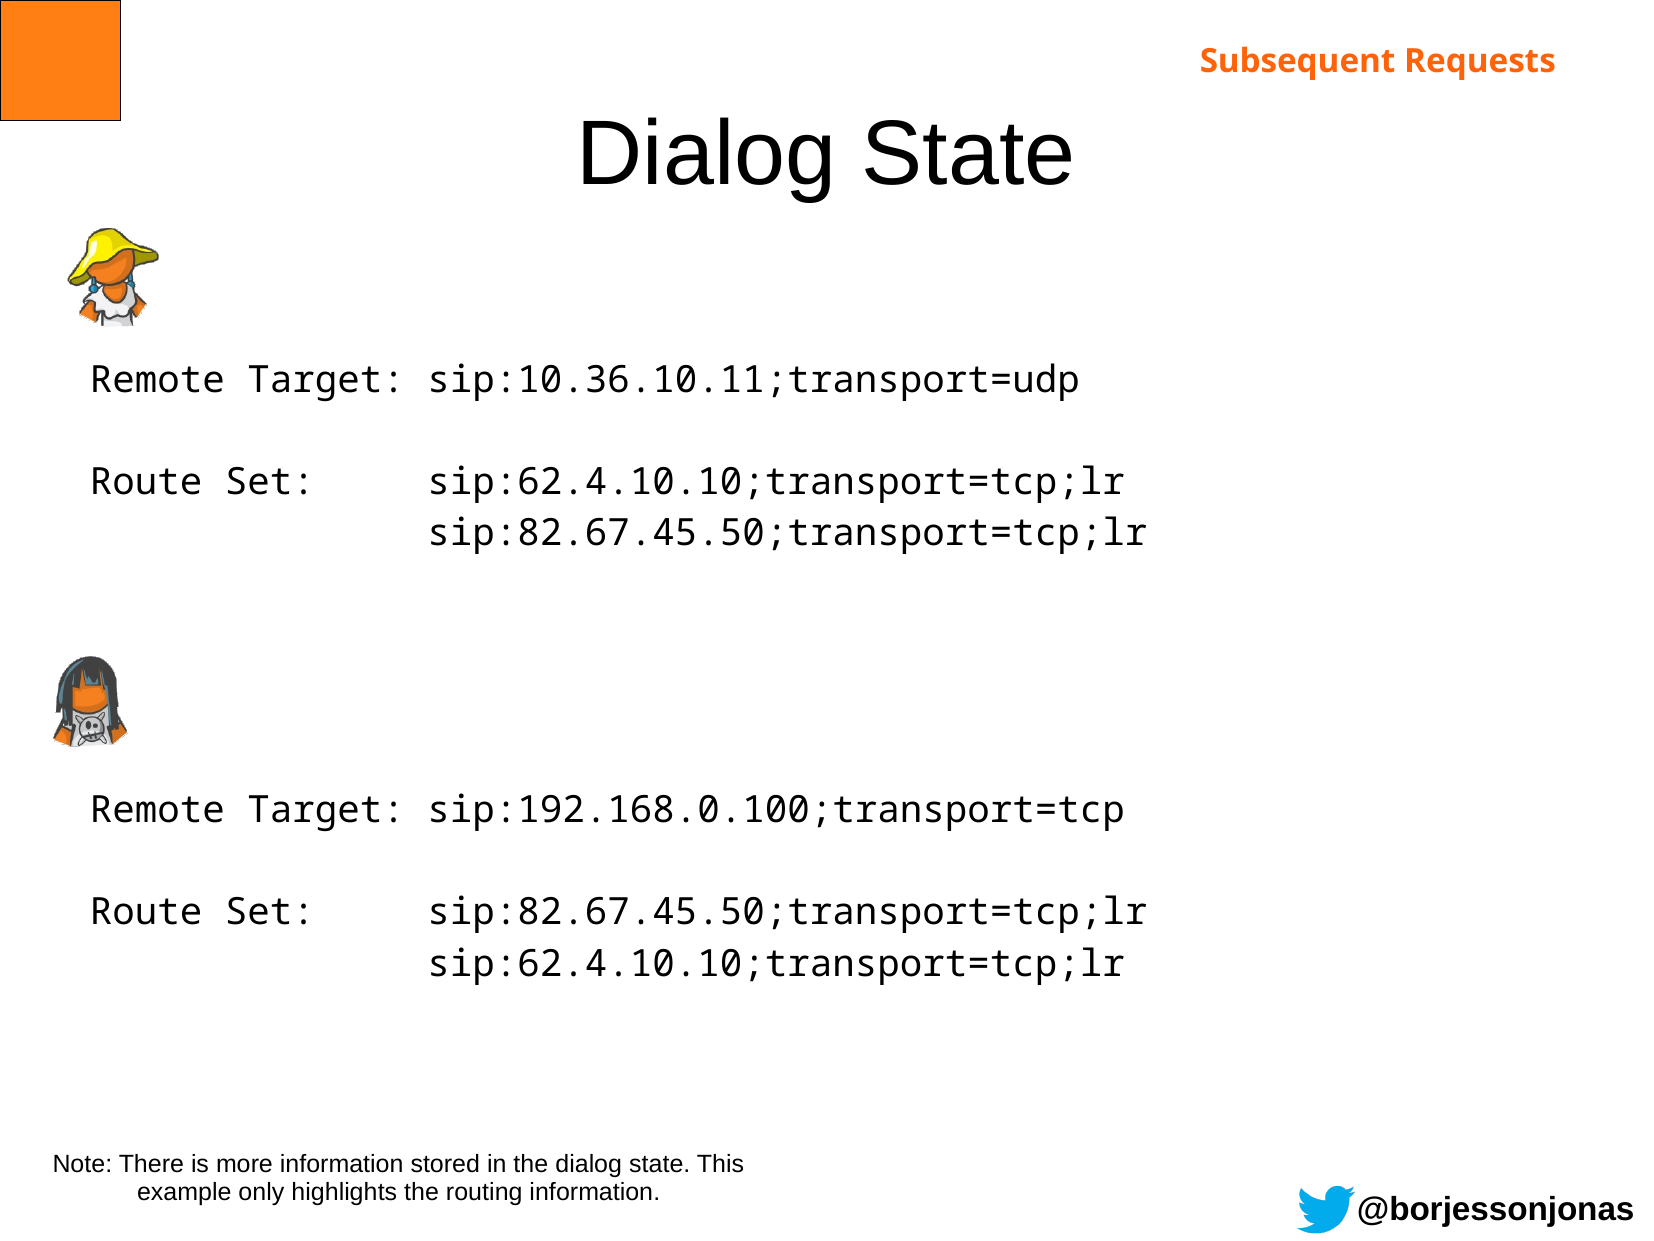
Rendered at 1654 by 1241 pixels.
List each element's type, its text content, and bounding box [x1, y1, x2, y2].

text_box Remote Target: sip:10.36.10.11;transport=udp Route Set: sip:62.4.10.10;transport=tcp;lr sip:82.67.45.50;transport=tcp;lr [75, 345, 1576, 578]
text_box Note: There is more information stored in the dialog state. This example only highlights the routing information. [18, 1140, 781, 1216]
title Dialog State [82, 49, 1571, 257]
text_box Remote Target: sip:192.168.0.100;transport=tcp Route Set: sip:82.67.45.50;transport=tcp;lr sip:62.4.10.10;transport=tcp;lr [75, 775, 1163, 976]
picture [37, 652, 136, 751]
text_box Subsequent Requests [1185, 30, 1622, 100]
picture [60, 224, 166, 331]
picture [1277, 1160, 1375, 1241]
